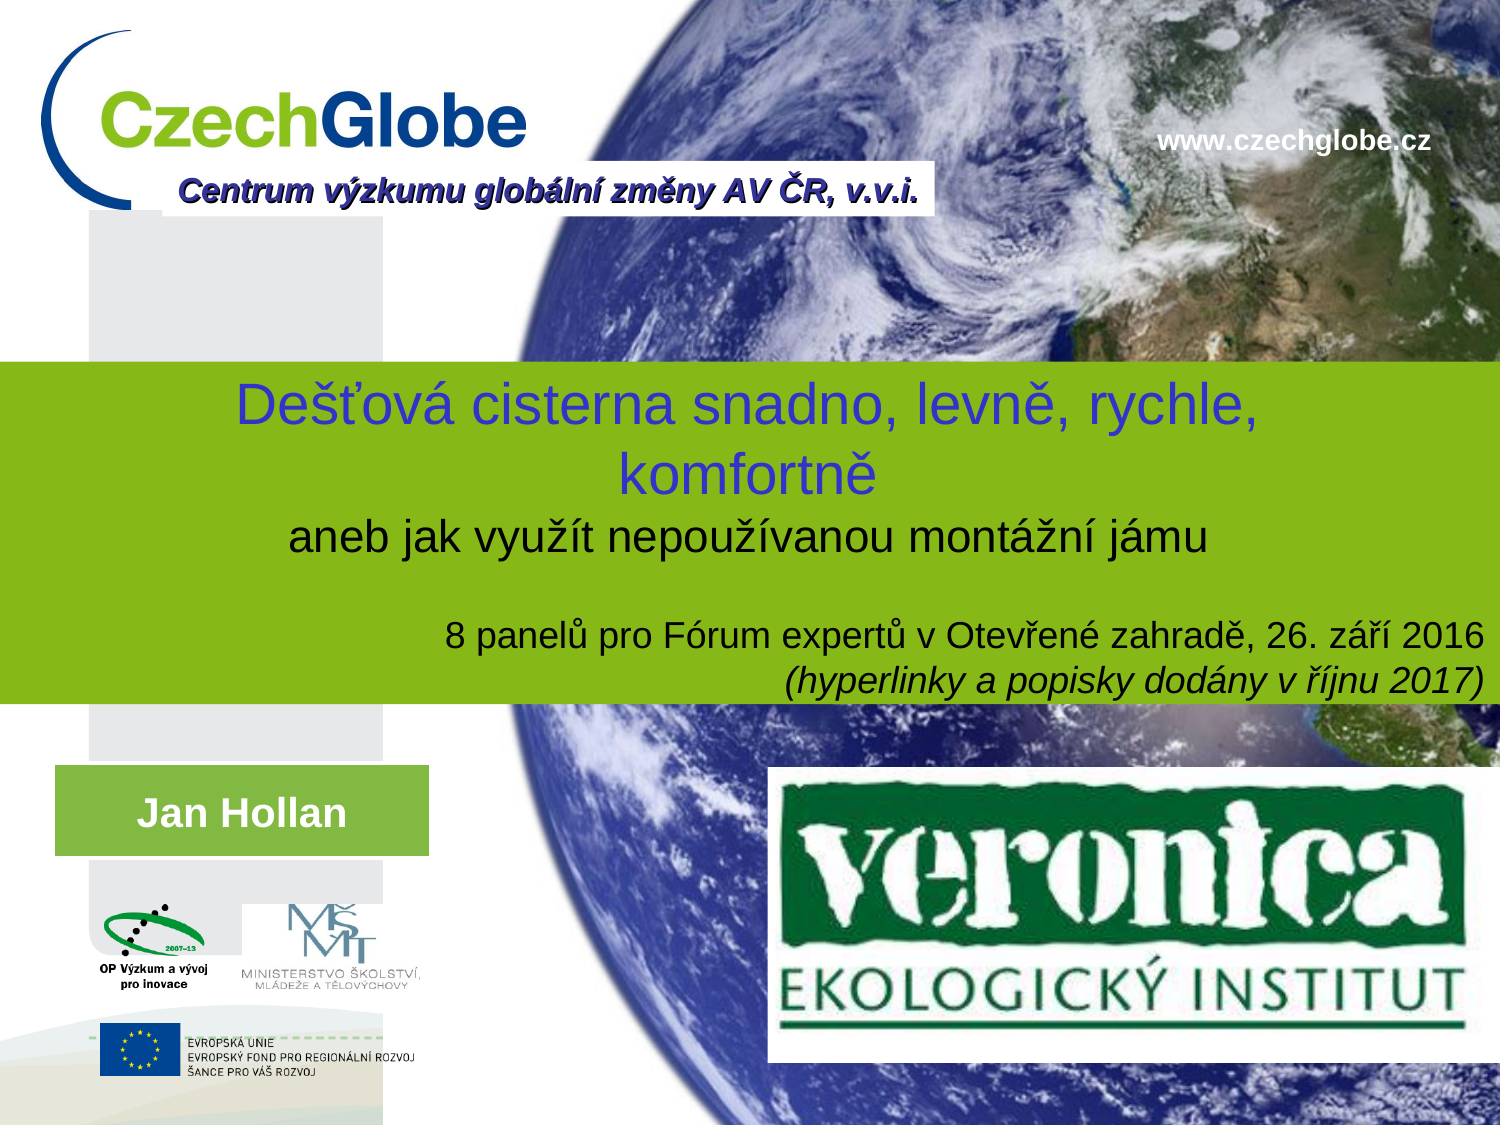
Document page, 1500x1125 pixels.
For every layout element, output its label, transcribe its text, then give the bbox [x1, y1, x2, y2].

title Dešťová cisterna snadno, levně, rychle, komfortně aneb jak využít nepoužívanou montážní jámu [111, 343, 1387, 585]
text_box 8 panelů pro Fórum expertů v Otevřené zahradě, 26. září 2016 (hyperlinky a popisky dodány v říjnu 2017) [287, 603, 1500, 709]
text_box www.czechglobe.cz [971, 113, 1447, 192]
text_box Centrum výzkumu globální změny AV ČR, v.v.i. [162, 160, 935, 217]
picture [0, 705, 1500, 1125]
picture [0, 0, 1500, 361]
text_box Jan Hollan [53, 763, 431, 858]
text_box [767, 767, 1500, 1063]
